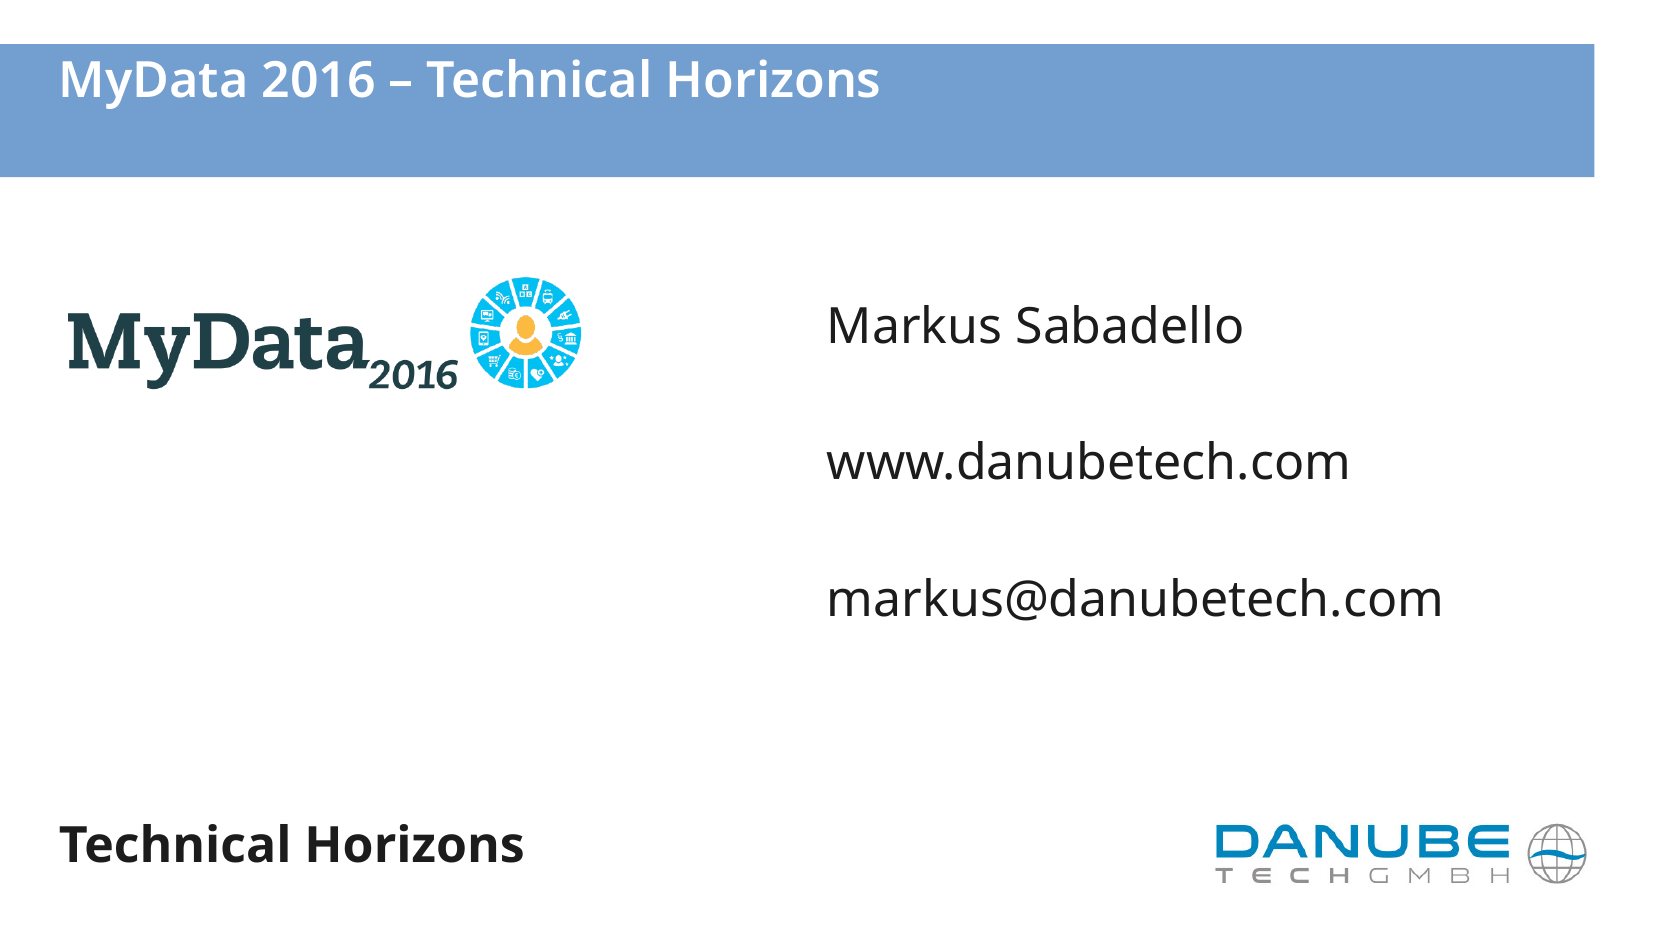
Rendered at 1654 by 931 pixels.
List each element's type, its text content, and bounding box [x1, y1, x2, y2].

subtitle Markus Sabadello www.danubetech.com markus@danubetech.com [826, 221, 1595, 789]
picture [60, 271, 585, 397]
title MyData 2016 – Technical Horizons [0, 44, 1595, 178]
text_box Technical Horizons [59, 809, 827, 866]
picture [1206, 814, 1595, 892]
